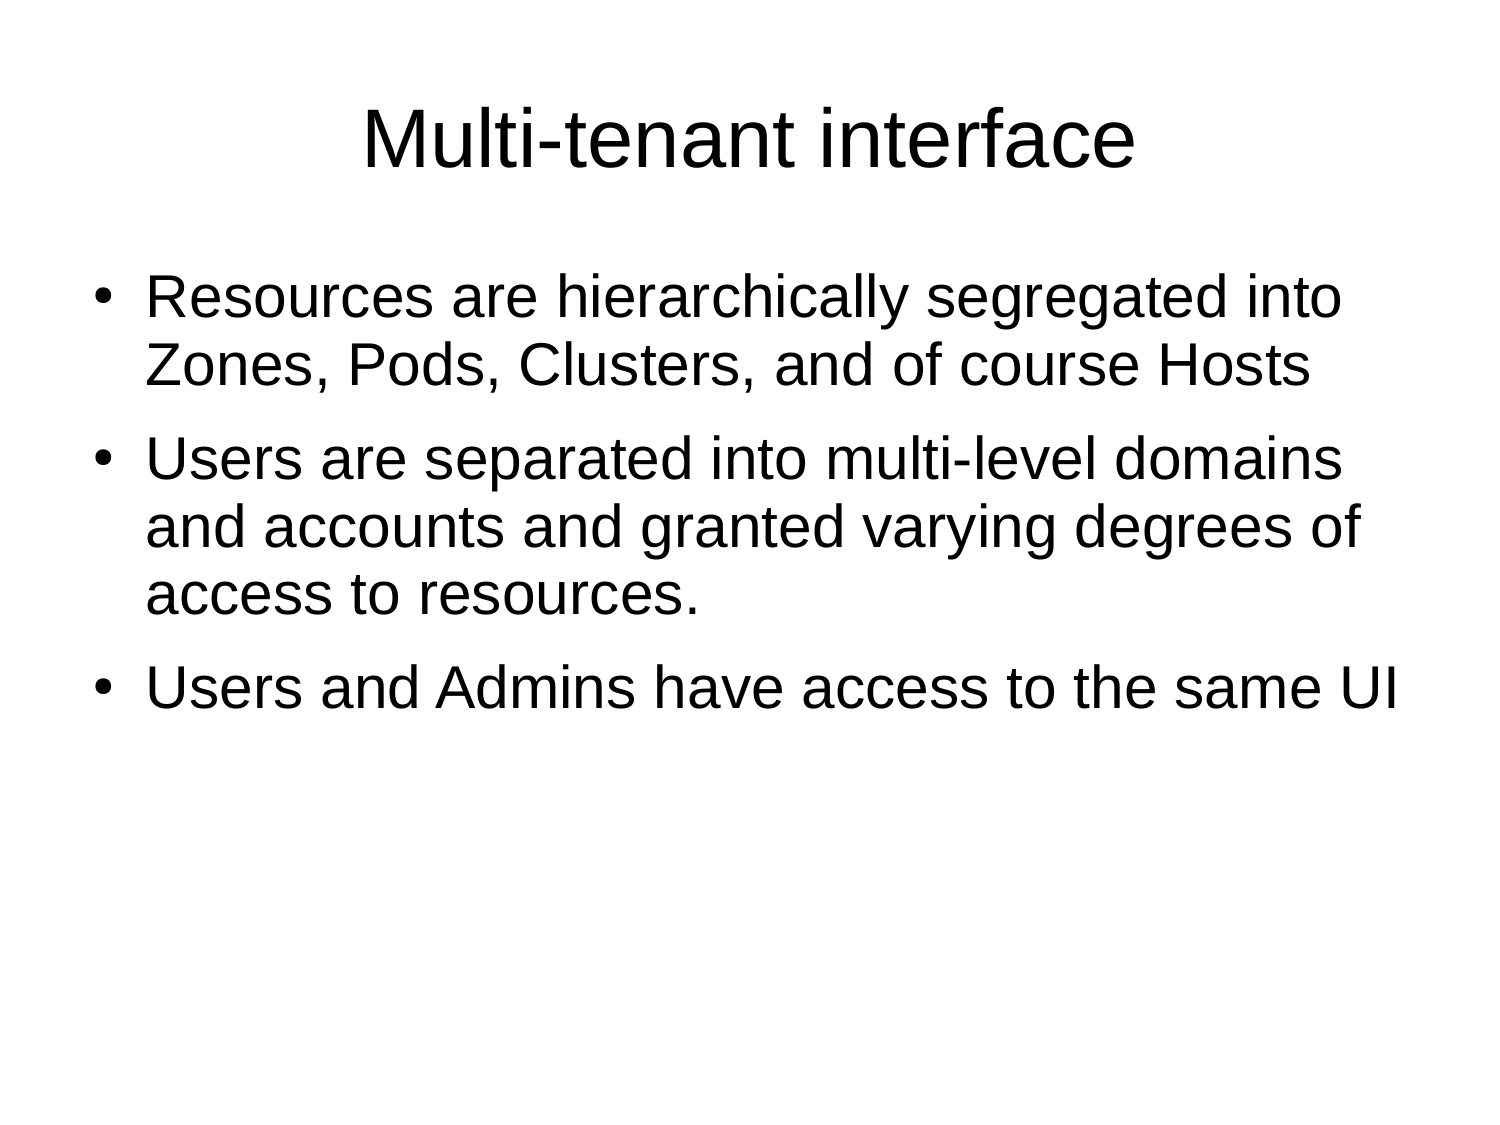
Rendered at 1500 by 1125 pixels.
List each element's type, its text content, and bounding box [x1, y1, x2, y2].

title Multi-tenant interface [75, 45, 1425, 233]
list Resources are hierarchically segregated into Zones, Pods, Clusters, and of course Hosts Users are separated into multi-level domains and accounts and granted varying degrees of access to resources. Users and Admins have access to the same UI [75, 263, 1425, 1006]
